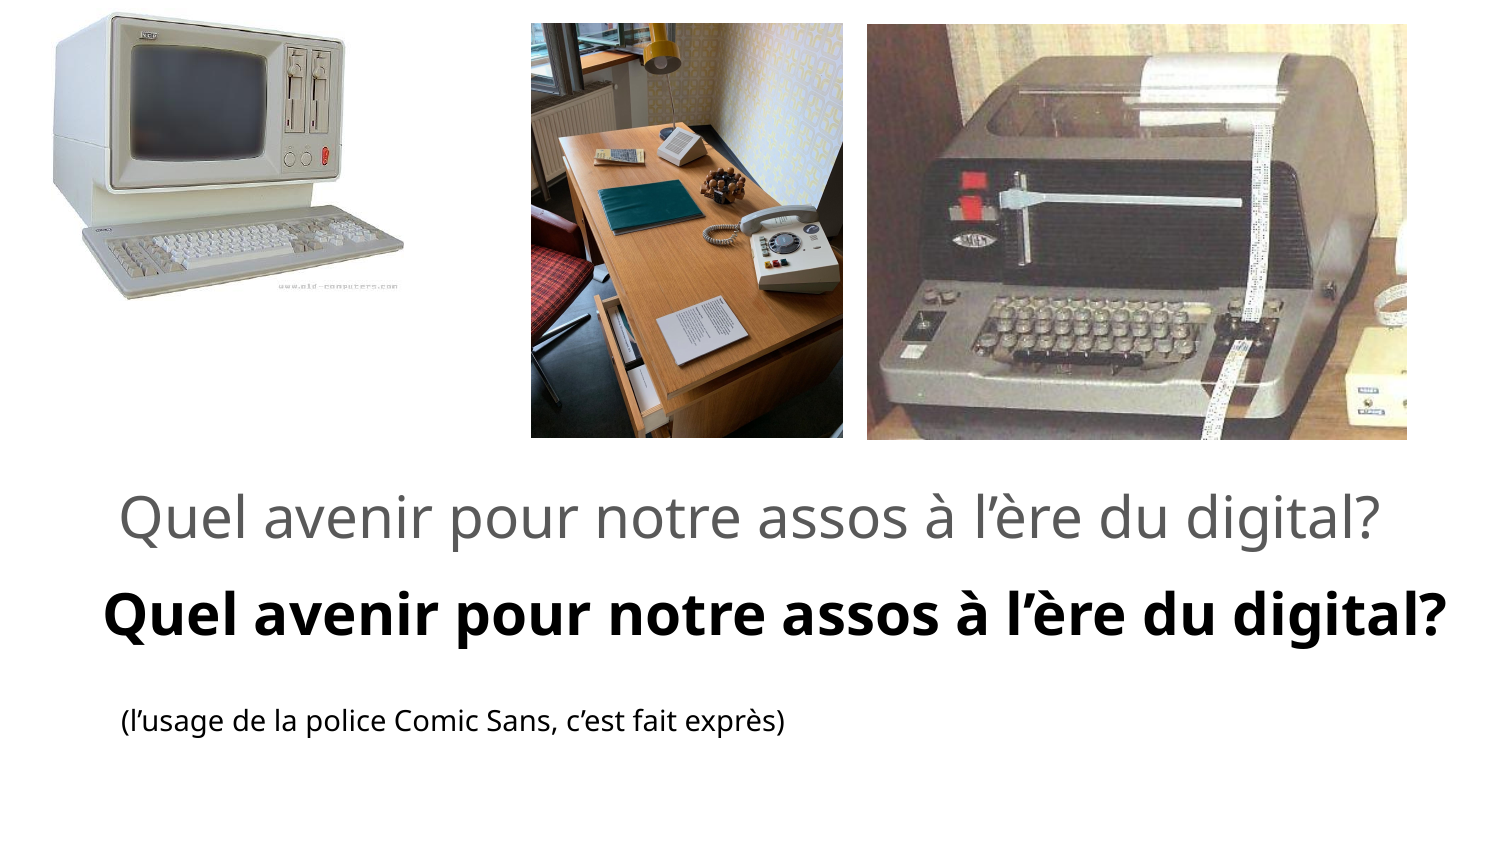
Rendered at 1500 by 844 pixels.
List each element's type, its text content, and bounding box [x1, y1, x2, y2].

text_box (l’usage de la police Comic Sans, c’est fait exprès) [106, 693, 1098, 791]
picture [51, 8, 404, 301]
subtitle Quel avenir pour notre assos à l’ère du digital? [76, 562, 1474, 693]
picture [531, 23, 843, 439]
subtitle Quel avenir pour notre assos à l’ère du digital? [51, 464, 1449, 595]
picture [867, 24, 1407, 440]
